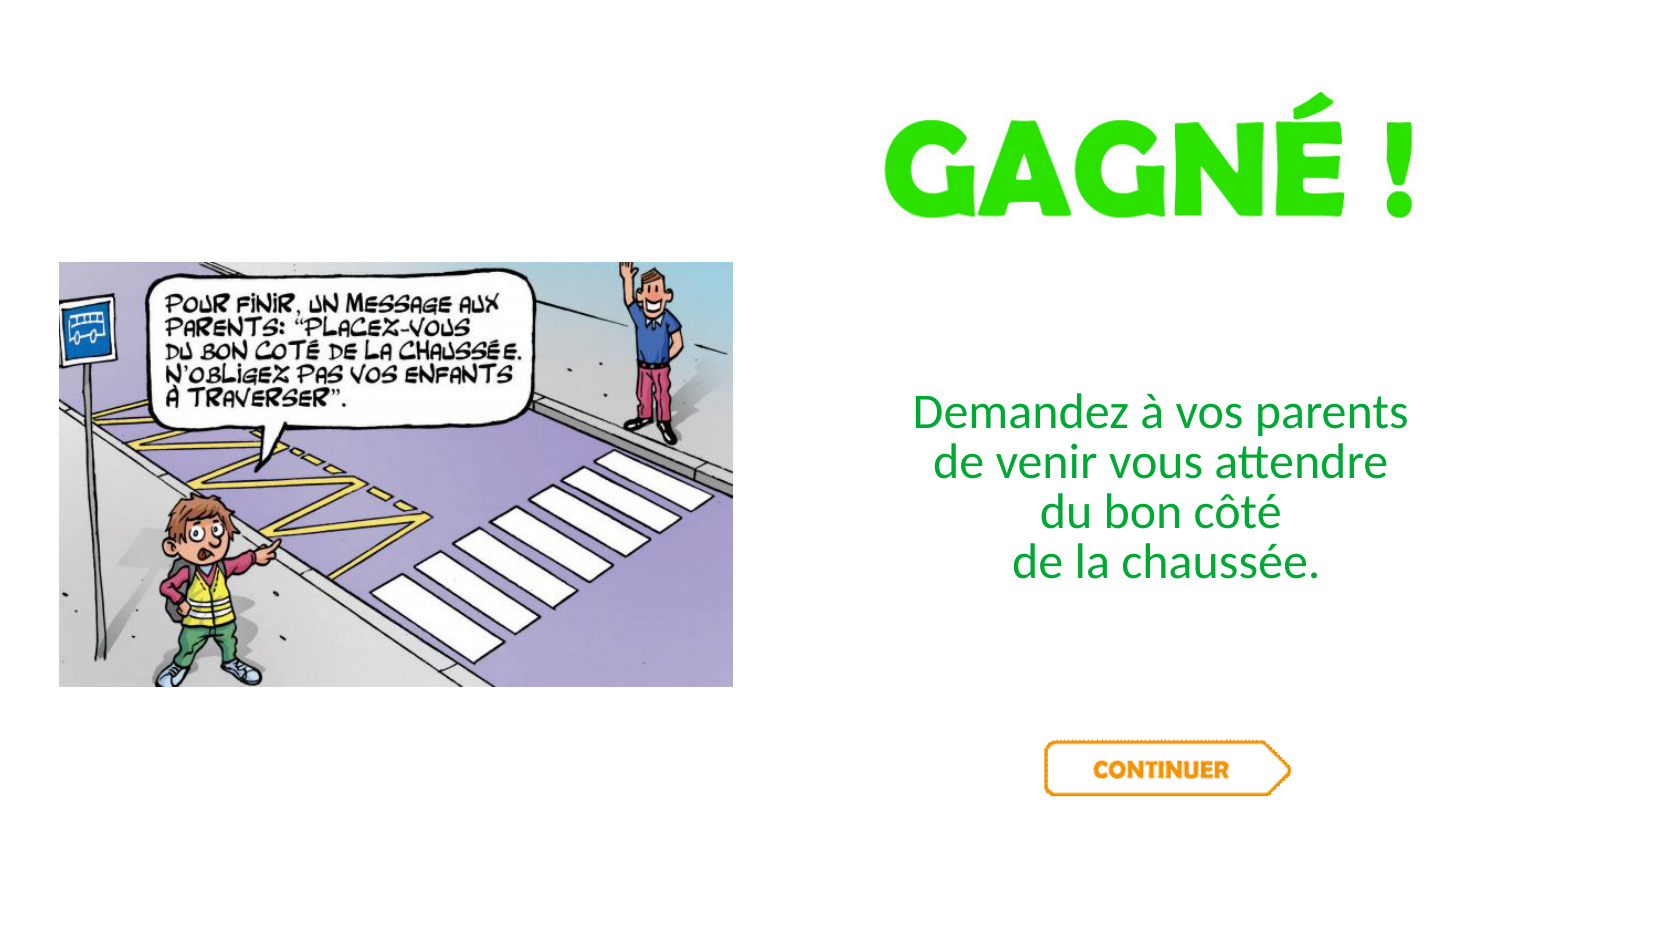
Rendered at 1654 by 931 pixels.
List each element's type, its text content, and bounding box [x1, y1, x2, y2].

picture [59, 262, 733, 687]
picture [1043, 738, 1294, 799]
picture [846, 71, 1459, 249]
text_box Demandez à vos parents de venir vous attendre du bon côté de la chaussée. [733, 383, 1619, 621]
